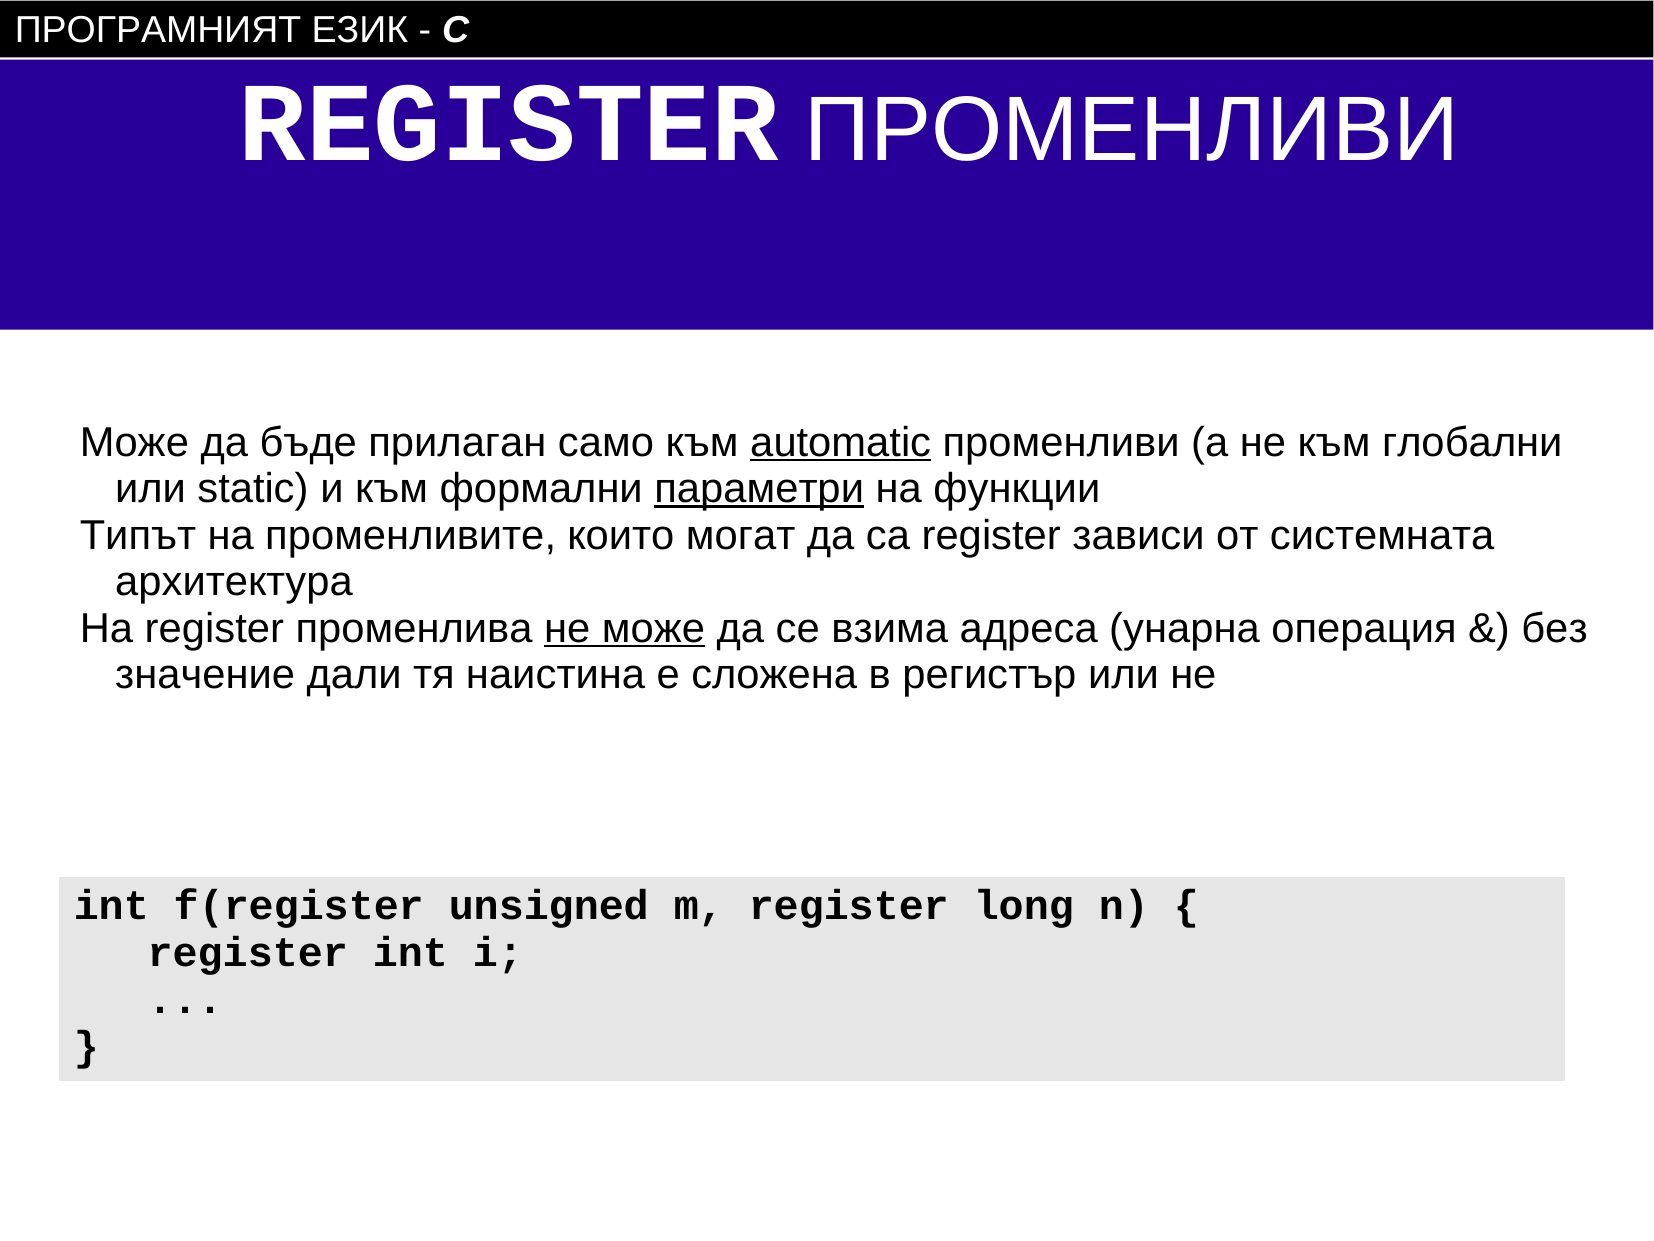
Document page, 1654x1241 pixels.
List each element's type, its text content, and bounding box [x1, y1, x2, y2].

text_box int f(register unsigned m, register long n) { register int i; ... } [59, 877, 1565, 1081]
text_box REGISTER ПРОМЕНЛИВИ [0, 59, 1654, 330]
text_box ПРОГРАМНИЯT ЕЗИК - С [0, 0, 1654, 58]
text_box Може да бъде прилаган само към automatic променливи (а не към глобални или static) и към формални параметри на функции Типът на променливите, които могат да са register зависи от системната архитектура На register променлива не може да се взима адреса (унарна операция &) без значение дали тя наистина е сложена в регистър или не [29, 411, 1625, 705]
